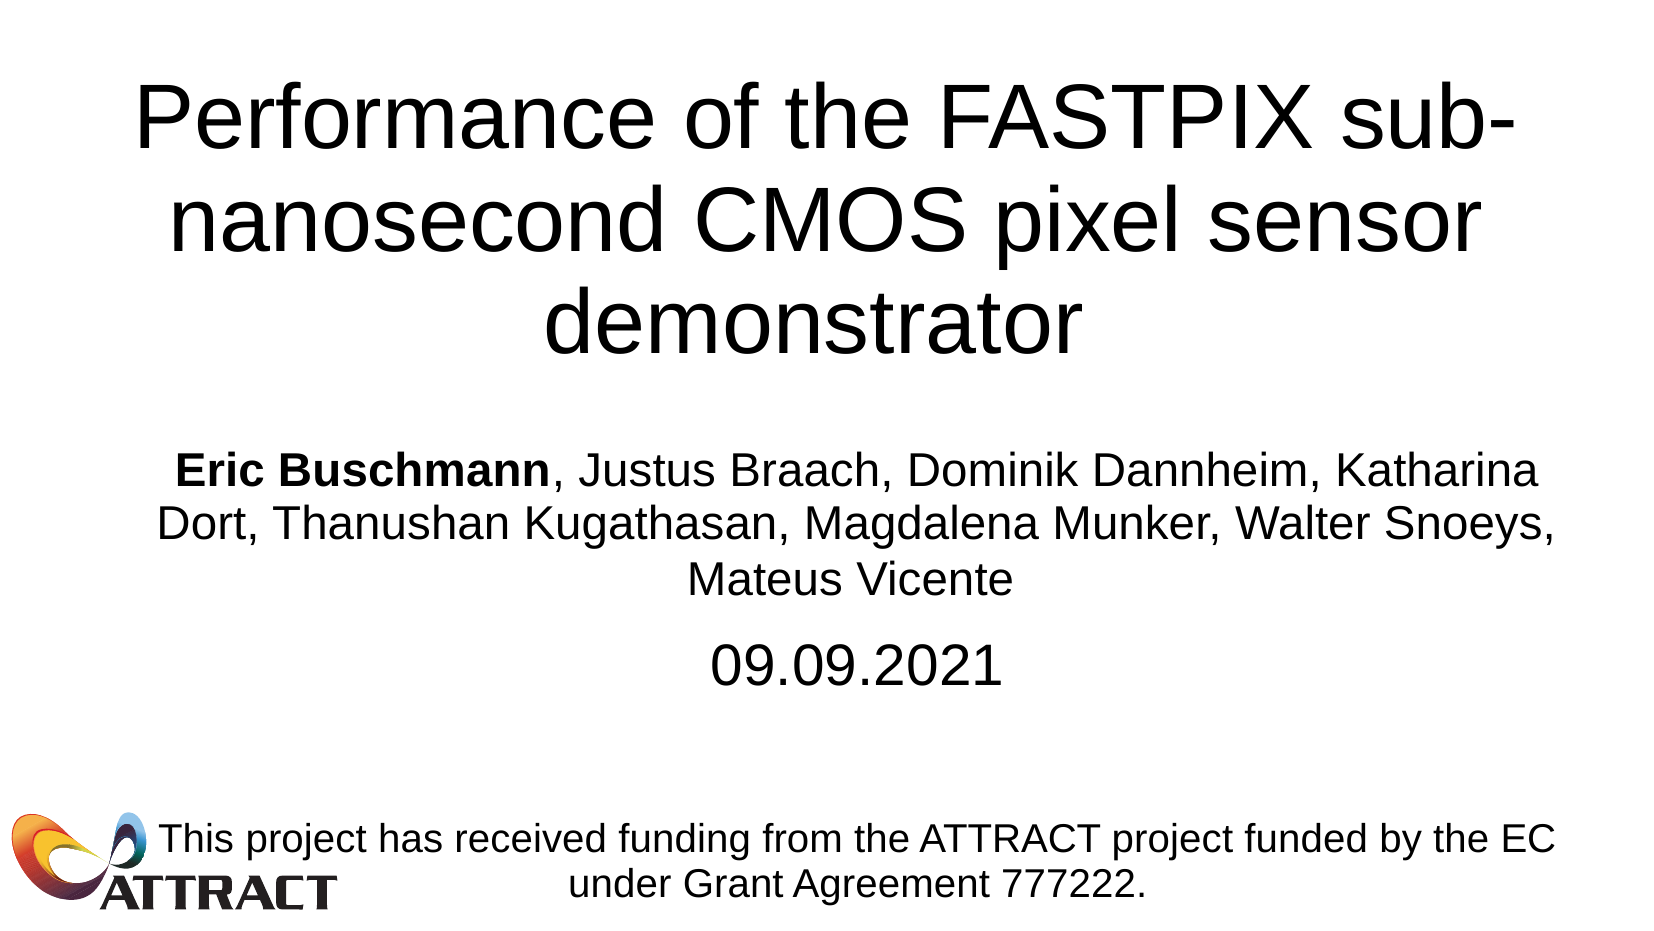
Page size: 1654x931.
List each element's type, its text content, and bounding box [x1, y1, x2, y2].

picture [11, 812, 338, 910]
list Eric Buschmann, Justus Braach, Dominik Dannheim, Katharina Dort, Thanushan Kugathasan, Magdalena Munker, Walter Snoeys, Mateus Vicente 09.09.2021 This project has received funding from the ATTRACT project funded by the EC under Grant Agreement 777222. [82, 442, 1571, 911]
title Performance of the FASTPIX sub-nanosecond CMOS pixel sensor demonstrator [82, 0, 1571, 374]
